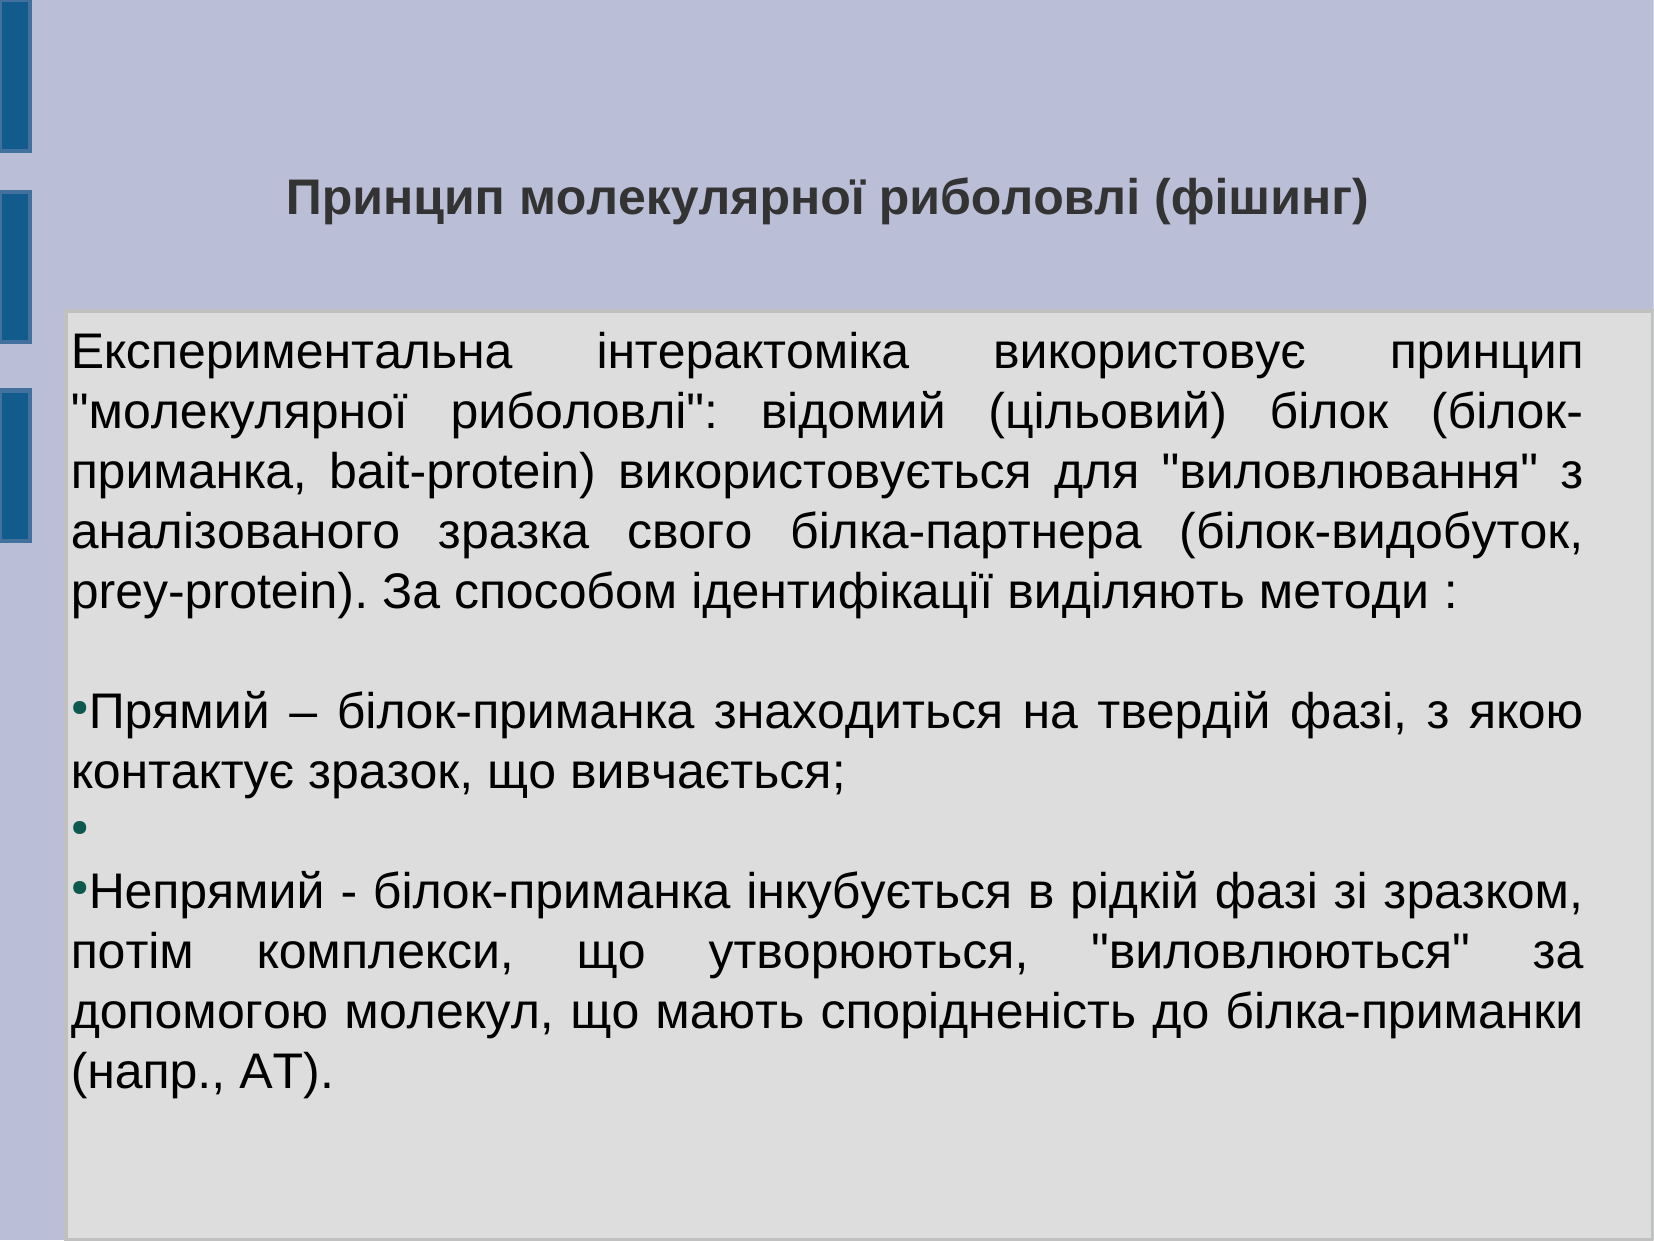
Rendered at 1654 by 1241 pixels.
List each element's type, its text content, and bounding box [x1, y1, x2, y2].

title Принцип молекулярної риболовлі (фішинг) [121, 164, 1534, 225]
list Експериментальна інтерактоміка використовує принцип "молекулярної риболовлі": відомий (цільовий) білок (білок-приманка, bait-protein) використовується для "виловлювання" з аналізованого зразка свого білка-партнера (білок-видобуток, prey-protein). За способом ідентифікації виділяють методи : Прямий – білок-приманка знаходиться на твердій фазі, з якою контактує зразок, що вивчається; Непрямий - білок-приманка інкубується в рідкій фазі зі зразком, потім комплекси, що утворюються, "виловлюються" за допомогою молекул, що мають спорідненість до білка-приманки (напр., АТ). [70, 318, 1607, 1241]
